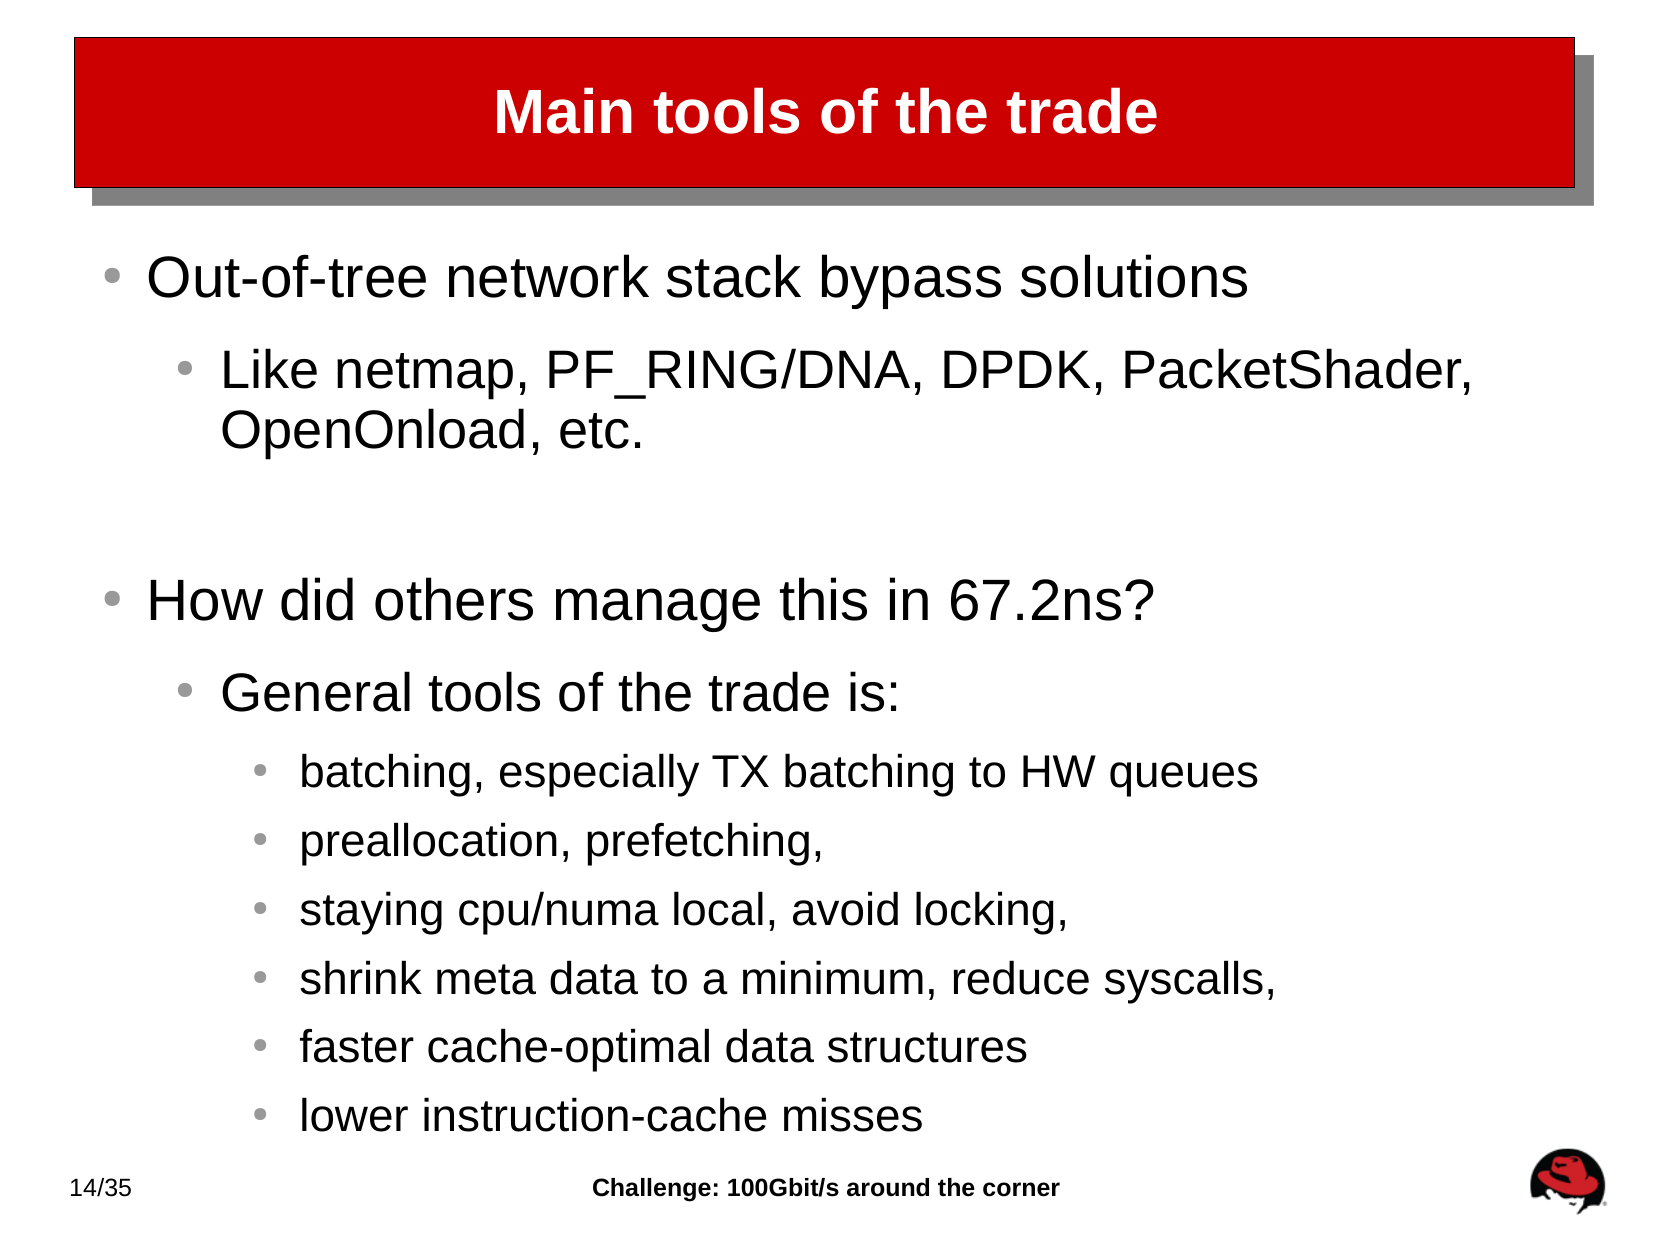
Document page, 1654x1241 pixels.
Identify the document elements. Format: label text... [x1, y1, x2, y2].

list Out-of-tree network stack bypass solutions Like netmap, PF_RING/DNA, DPDK, PacketShader, OpenOnload, etc. How did others manage this in 67.2ns? General tools of the trade is: batching, especially TX batching to HW queues preallocation, prefetching, staying cpu/numa local, avoid locking, shrink meta data to a minimum, reduce syscalls, faster cache-optimal data structures lower instruction-cache misses [86, 244, 1575, 1145]
picture [1529, 1146, 1613, 1224]
title Main tools of the trade [82, 37, 1571, 188]
